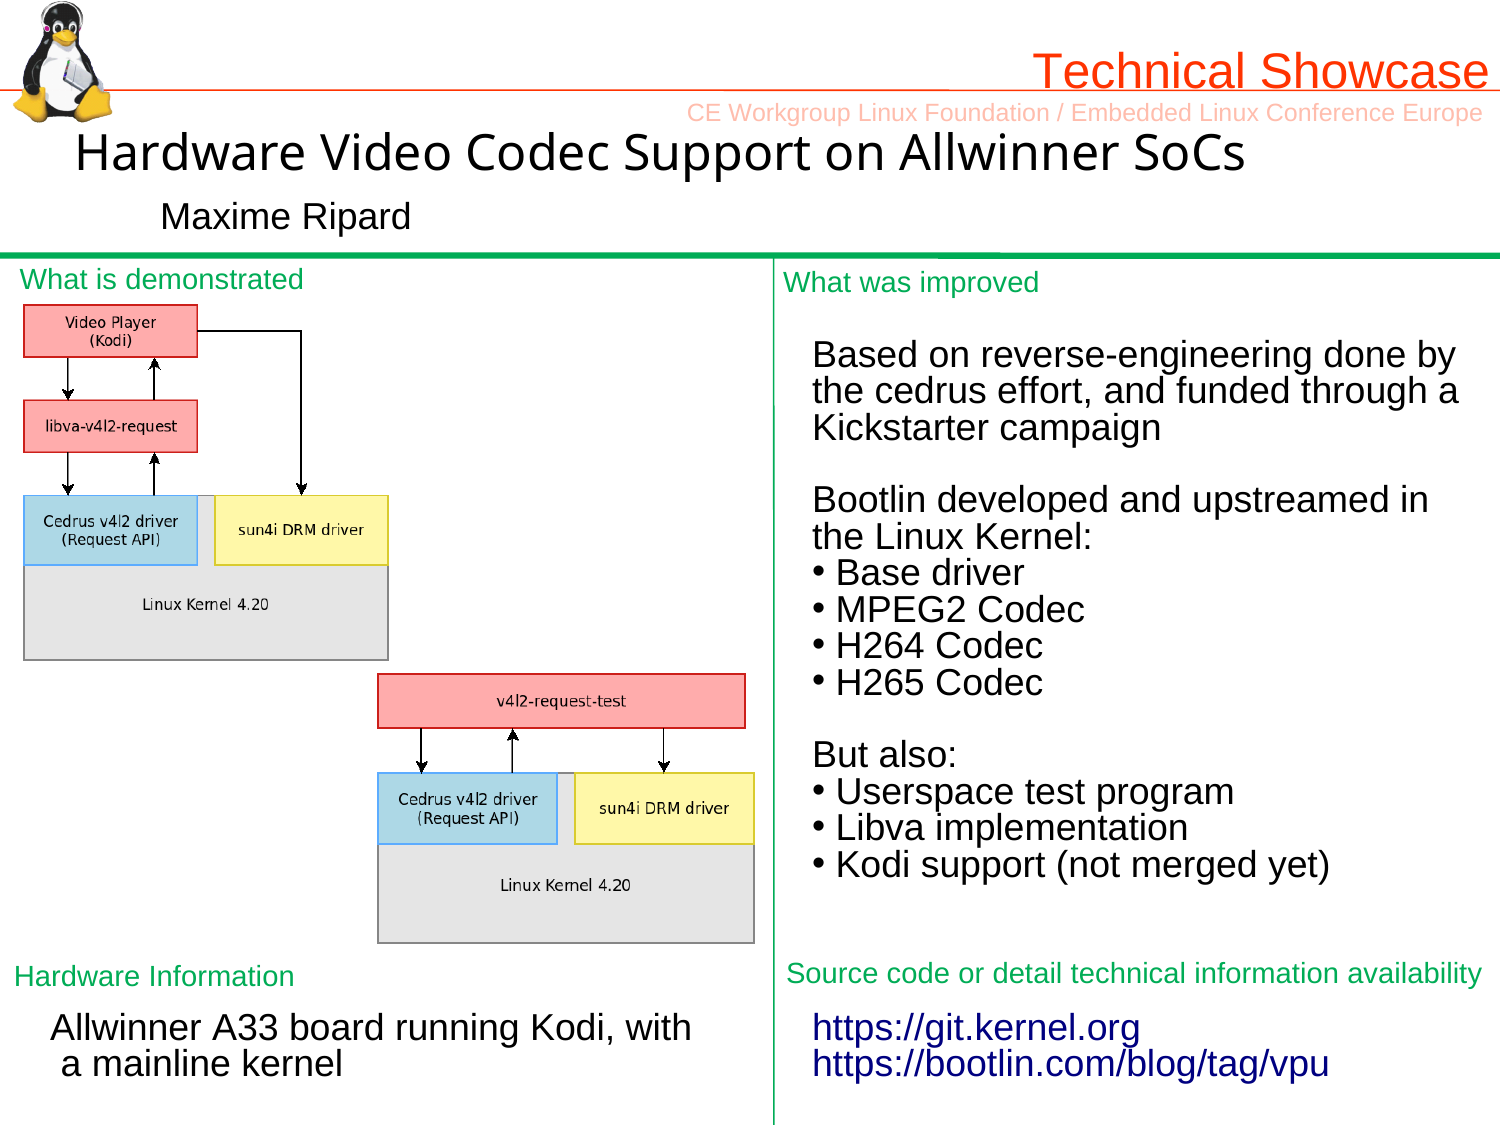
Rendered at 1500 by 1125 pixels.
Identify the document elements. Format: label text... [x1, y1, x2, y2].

text_box Maxime Ripard [145, 184, 427, 246]
picture [23, 304, 390, 662]
text_box Based on reverse-engineering done by the cedrus effort, and funded through a Kickstarter campaign Bootlin developed and upstreamed in the Linux Kernel: Base driver MPEG2 Codec H264 Codec H265 Codec But also: Userspace test program Libva implementation Kodi support (not merged yet) [797, 330, 1477, 893]
text_box Allwinner A33 board running Kodi, with a mainline kernel [35, 1003, 709, 1092]
picture [377, 673, 756, 945]
text_box Hardware Video Codec Support on Allwinner SoCs [59, 113, 1263, 189]
text_box https://git.kernel.org https://bootlin.com/blog/tag/vpu [797, 1003, 1447, 1092]
